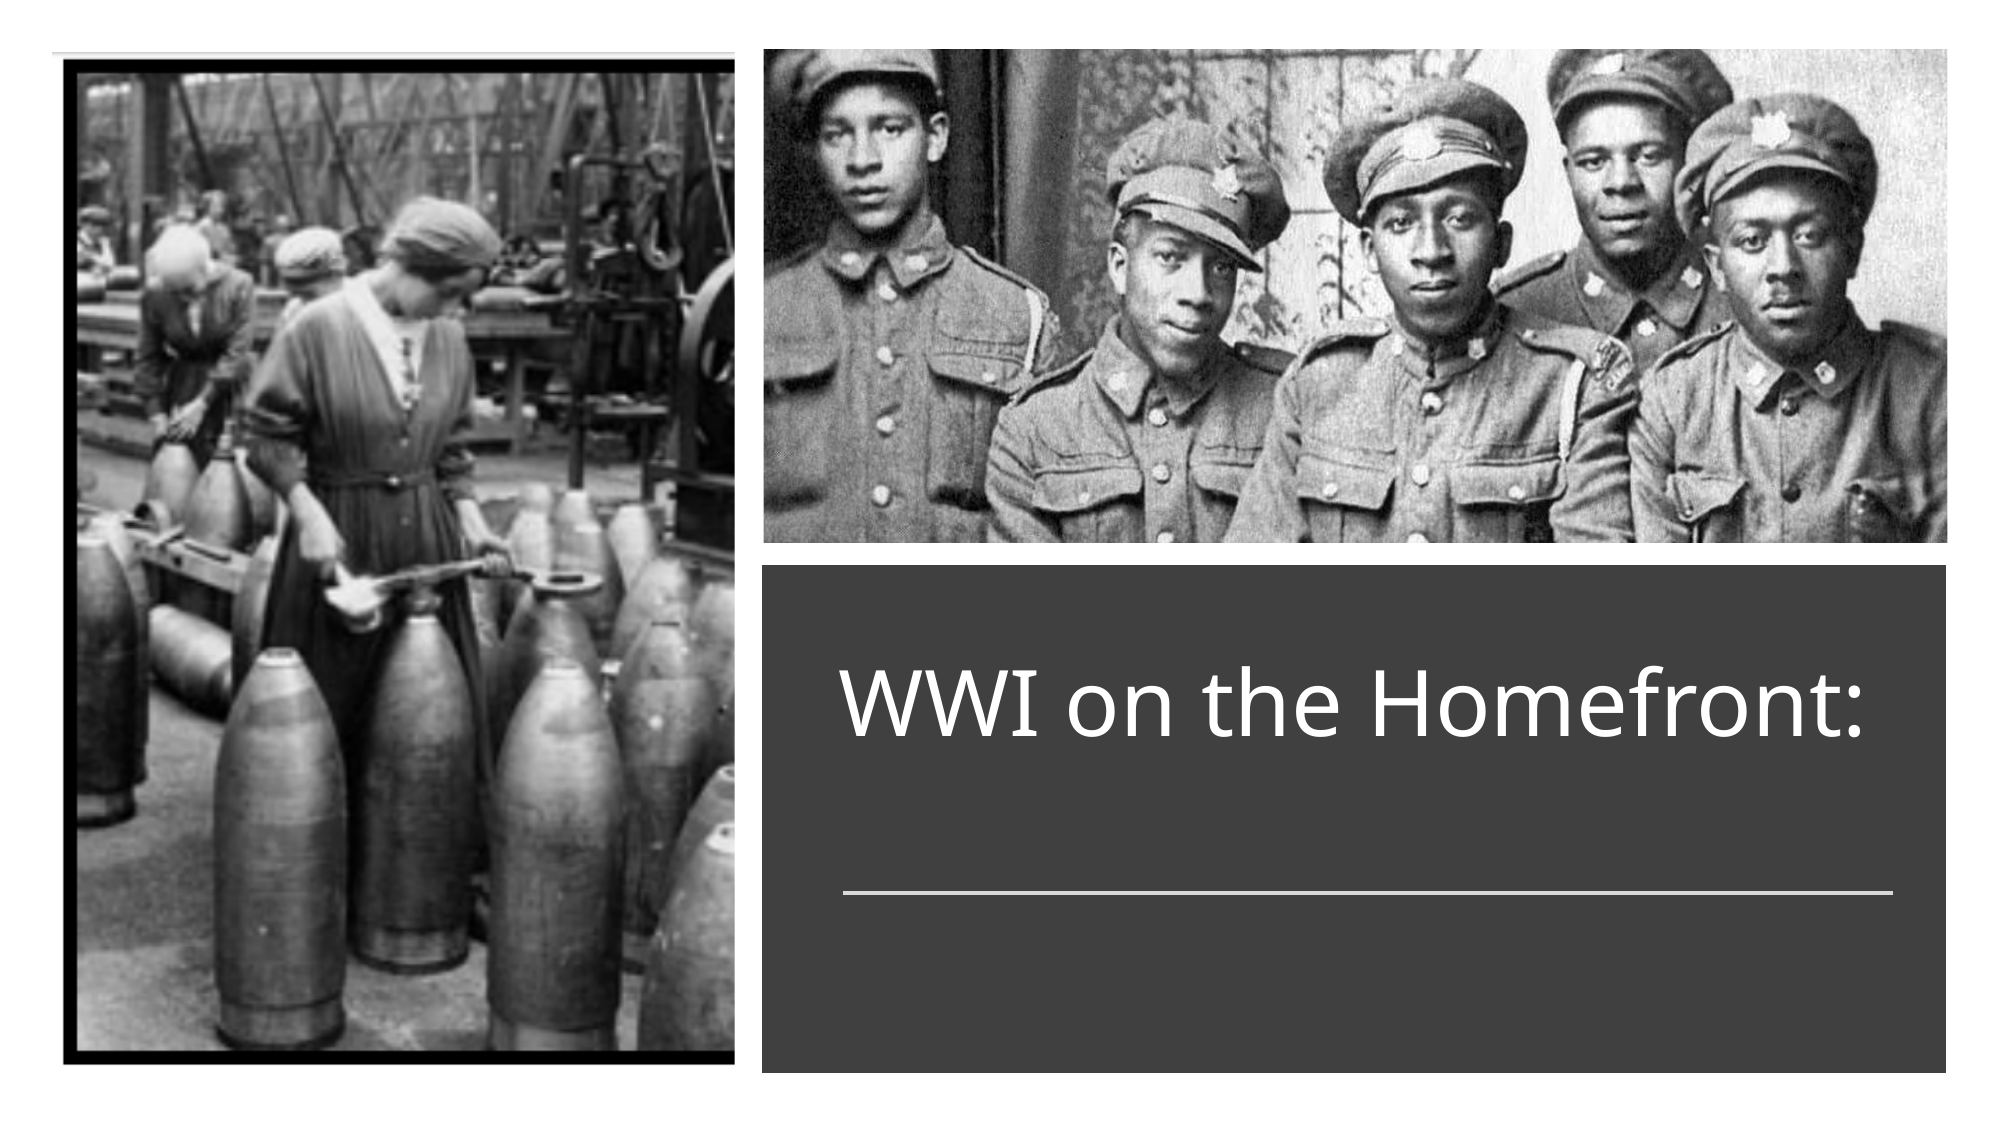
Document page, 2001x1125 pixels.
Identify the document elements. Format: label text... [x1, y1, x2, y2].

picture [763, 49, 1948, 543]
title WWI on the Homefront: [823, 625, 1885, 875]
picture [52, 52, 735, 1073]
text_box [772, 576, 1936, 1063]
